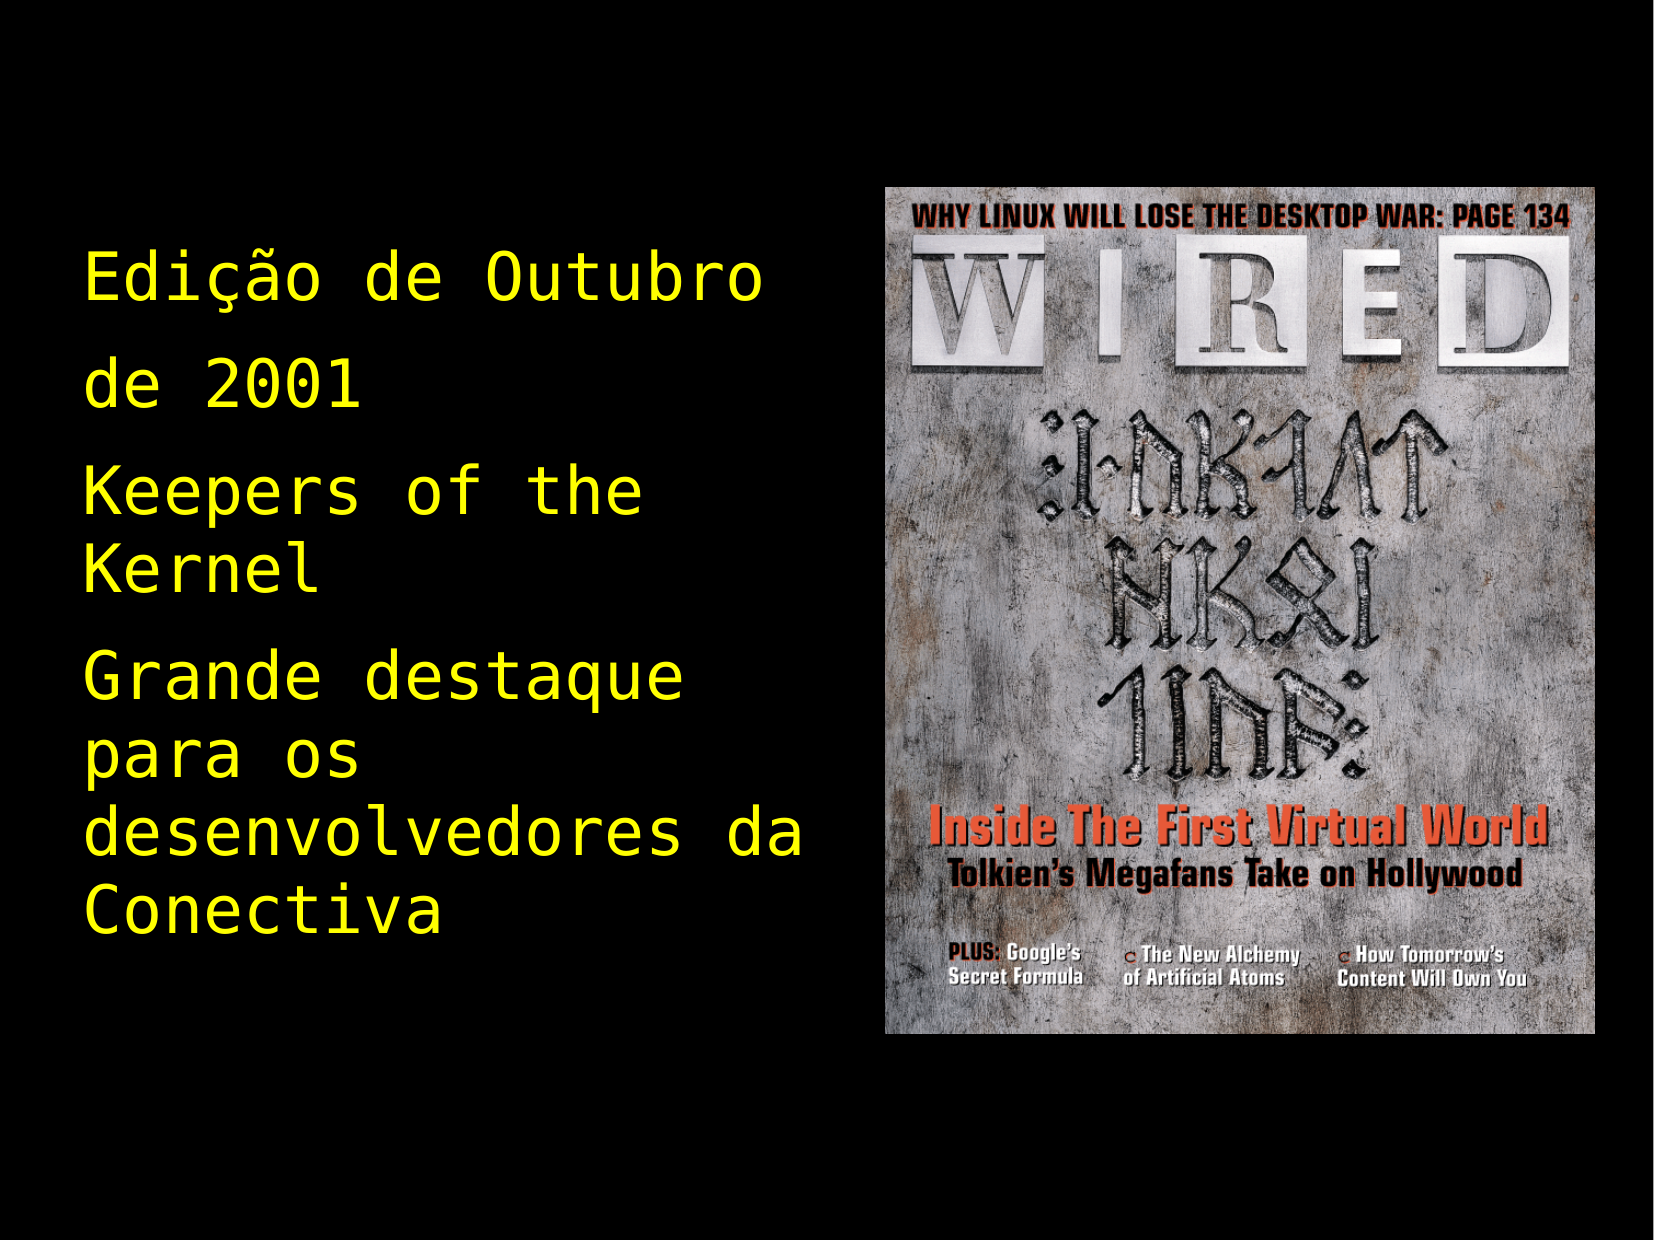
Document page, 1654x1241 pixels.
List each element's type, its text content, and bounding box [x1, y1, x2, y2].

list Edição de Outubro de 2001 Keepers of the Kernel Grande destaque para os desenvolvedores da Conectiva [82, 130, 809, 950]
picture [885, 187, 1595, 1034]
